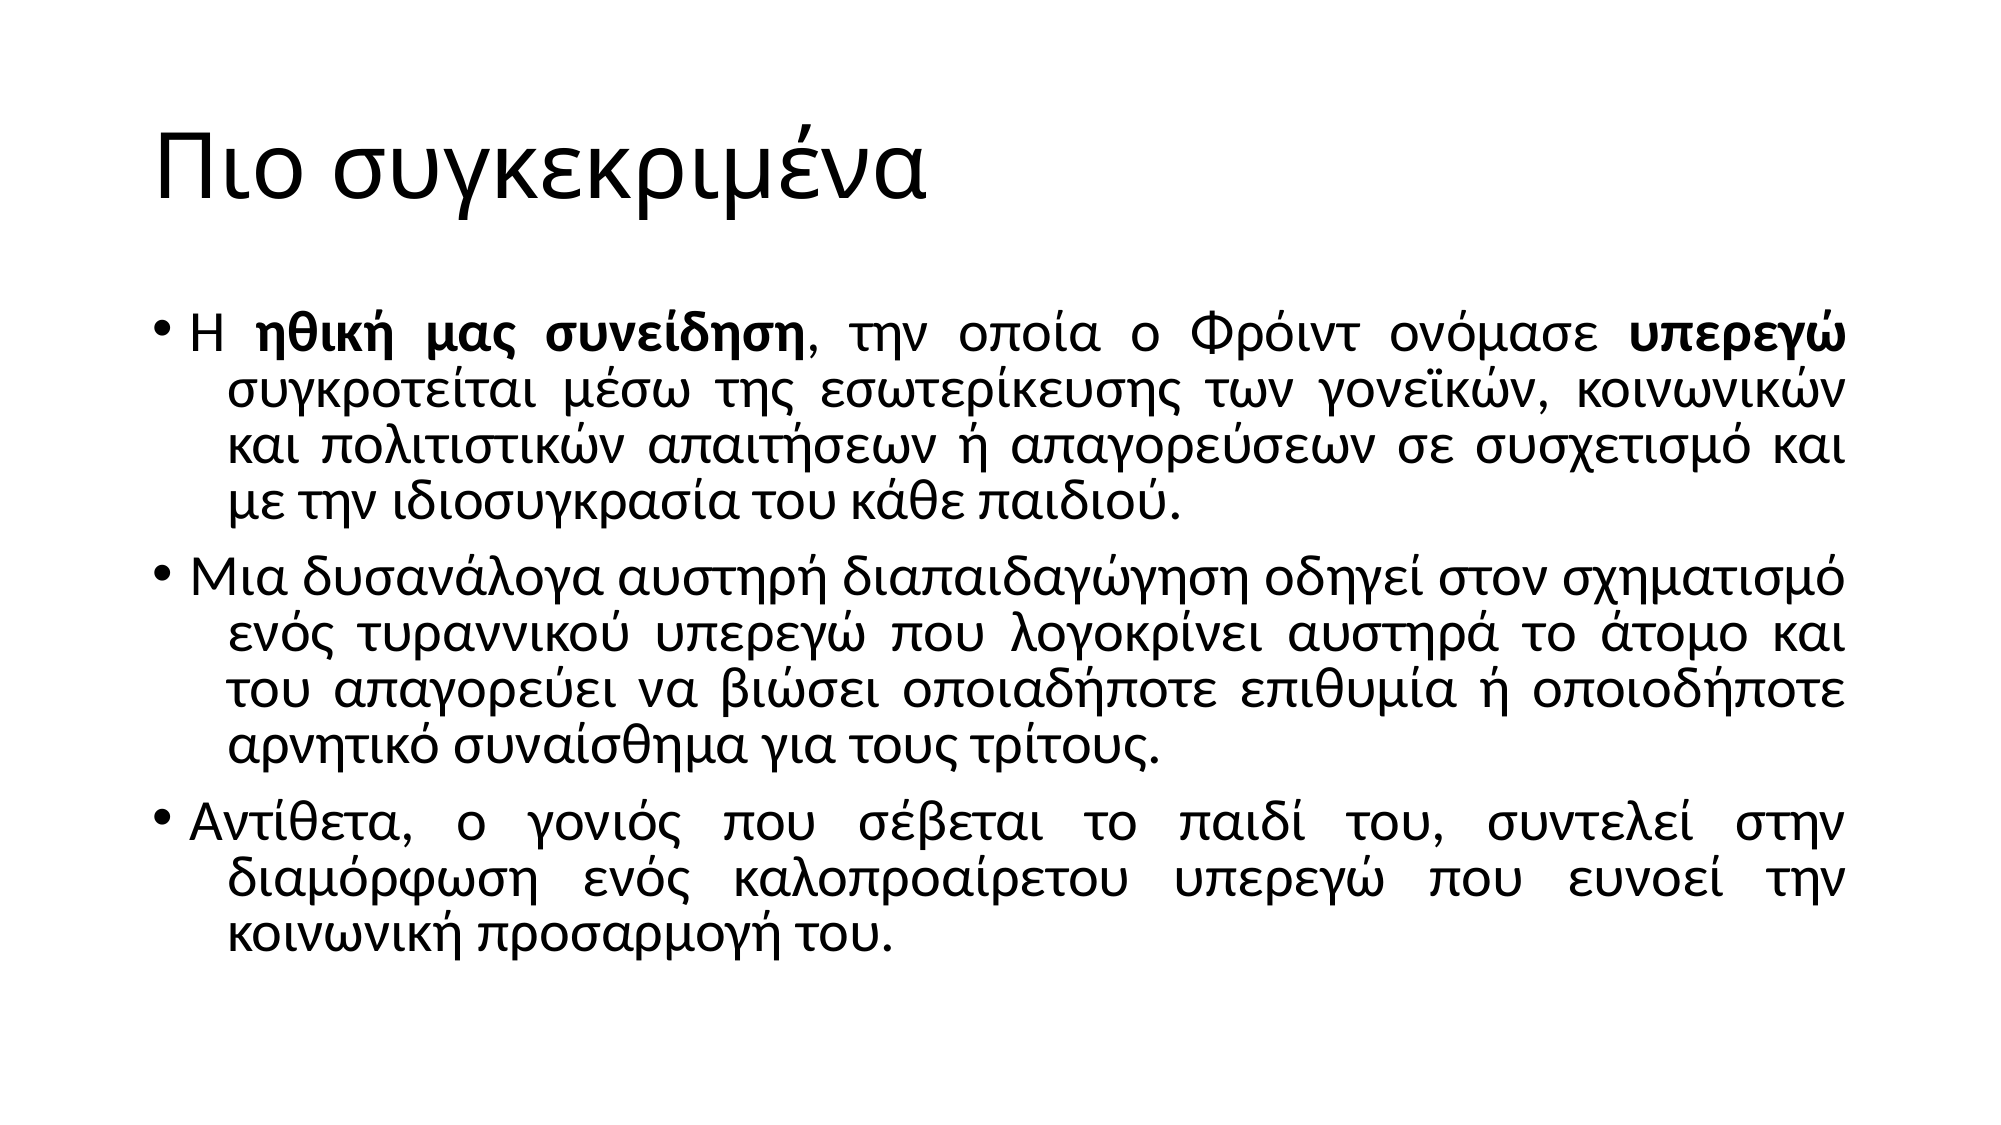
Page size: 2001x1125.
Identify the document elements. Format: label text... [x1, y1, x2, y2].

list Η ηθική μας συνείδηση, την οποία ο Φρόιντ ονόμασε υπερεγώ συγκροτείται μέσω της εσωτερίκευσης των γονεϊκών, κοινωνικών και πολιτιστικών απαιτήσεων ή απαγορεύσεων σε συσχετισμό και με την ιδιοσυγκρασία του κάθε παιδιού. Μια δυσανάλογα αυστηρή διαπαιδαγώγηση οδηγεί στον σχηματισμό ενός τυραννικού υπερεγώ που λογοκρίνει αυστηρά το άτομο και του απαγορεύει να βιώσει οποιαδήποτε επιθυμία ή οποιοδήποτε αρνητικό συναίσθημα για τους τρίτους. Αντίθετα, ο γονιός που σέβεται το παιδί του, συντελεί στην διαμόρφωση ενός καλοπροαίρετου υπερεγώ που ευνοεί την κοινωνική προσαρμογή του. [137, 299, 1863, 1014]
title Πιο συγκεκριμένα [137, 59, 1863, 278]
